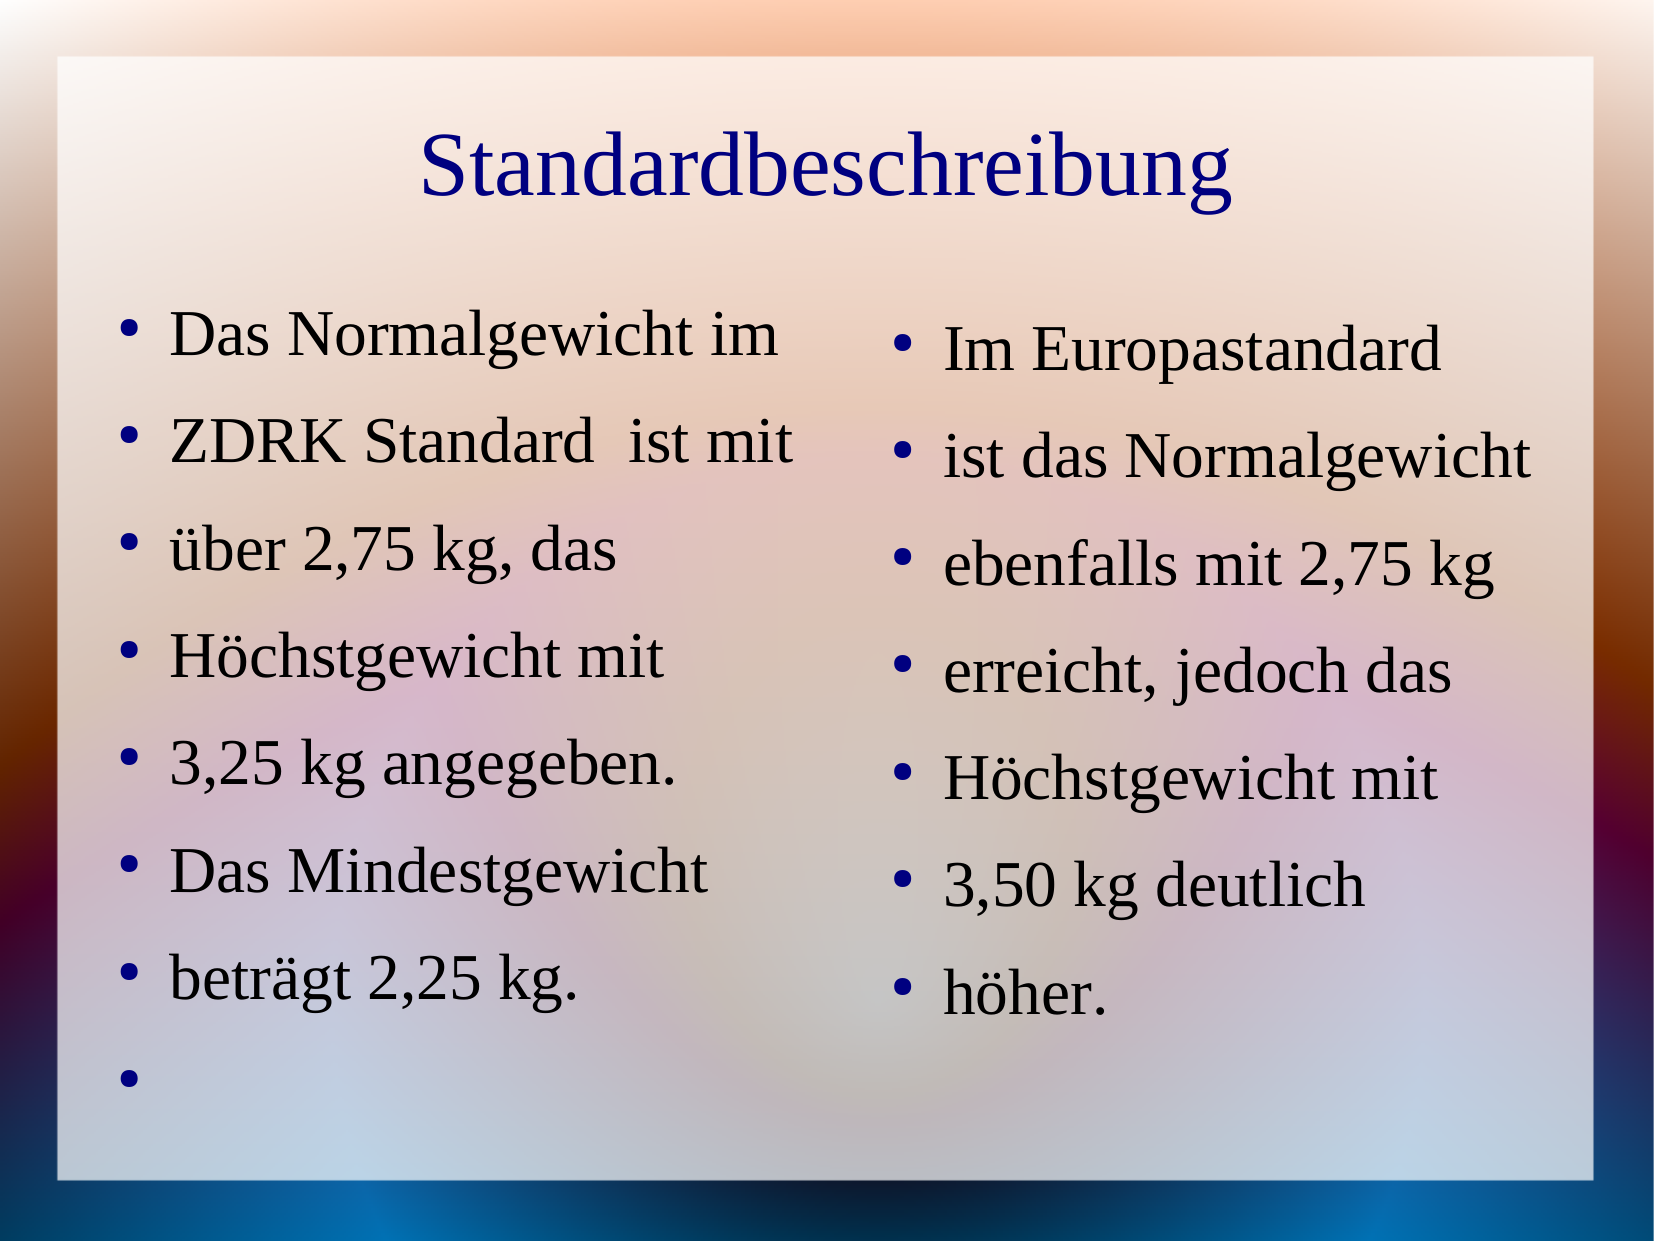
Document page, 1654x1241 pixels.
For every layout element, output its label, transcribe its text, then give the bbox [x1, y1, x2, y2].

list Das Normalgewicht im ZDRK Standard ist mit über 2,75 kg, das Höchstgewicht mit 3,25 kg angegeben. Das Mindestgewicht beträgt 2,25 kg. [82, 290, 809, 1090]
title Standardbeschreibung [82, 62, 1571, 256]
list Im Europastandard ist das Normalgewicht ebenfalls mit 2,75 kg erreicht, jedoch das Höchstgewicht mit 3,50 kg deutlich höher. [856, 304, 1583, 1034]
